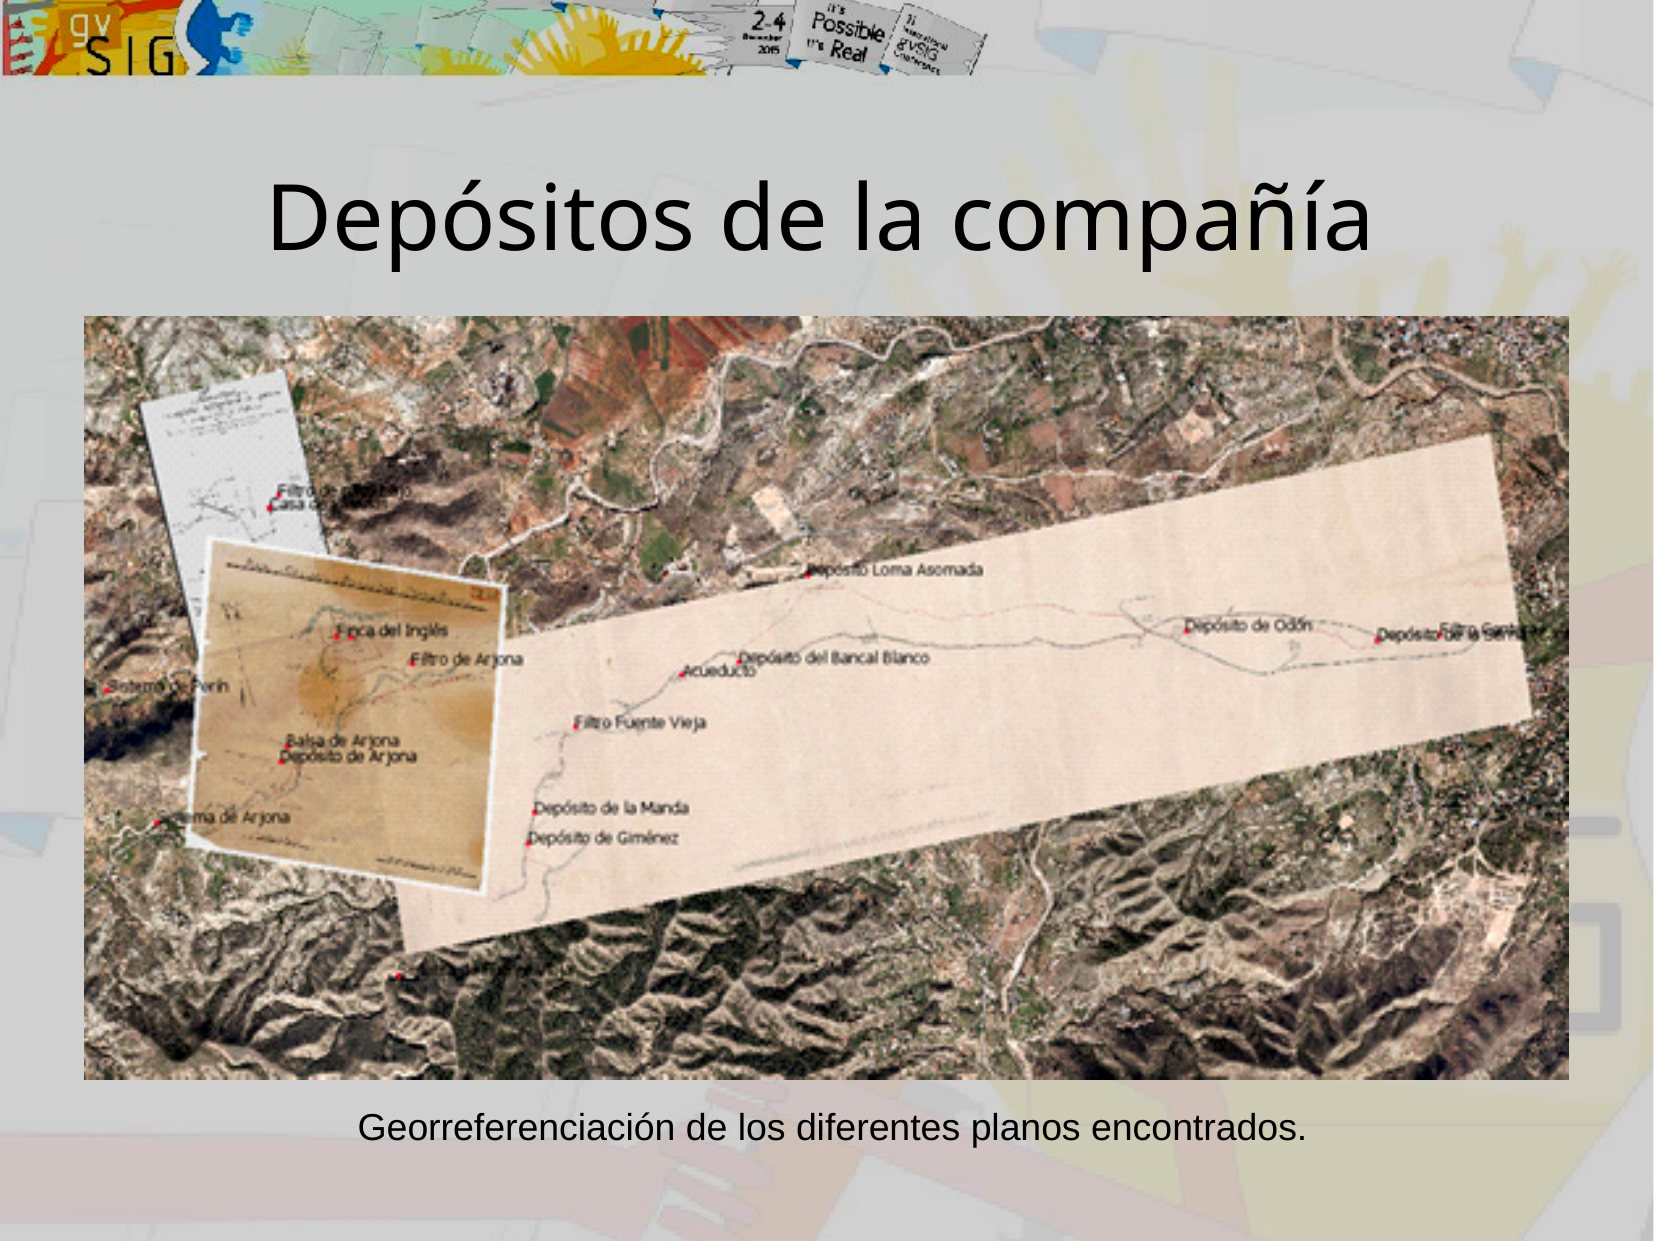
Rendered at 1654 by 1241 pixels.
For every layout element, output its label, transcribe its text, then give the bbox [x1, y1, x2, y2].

title Depósitos de la compañía [76, 111, 1565, 319]
picture [0, 0, 1654, 1241]
